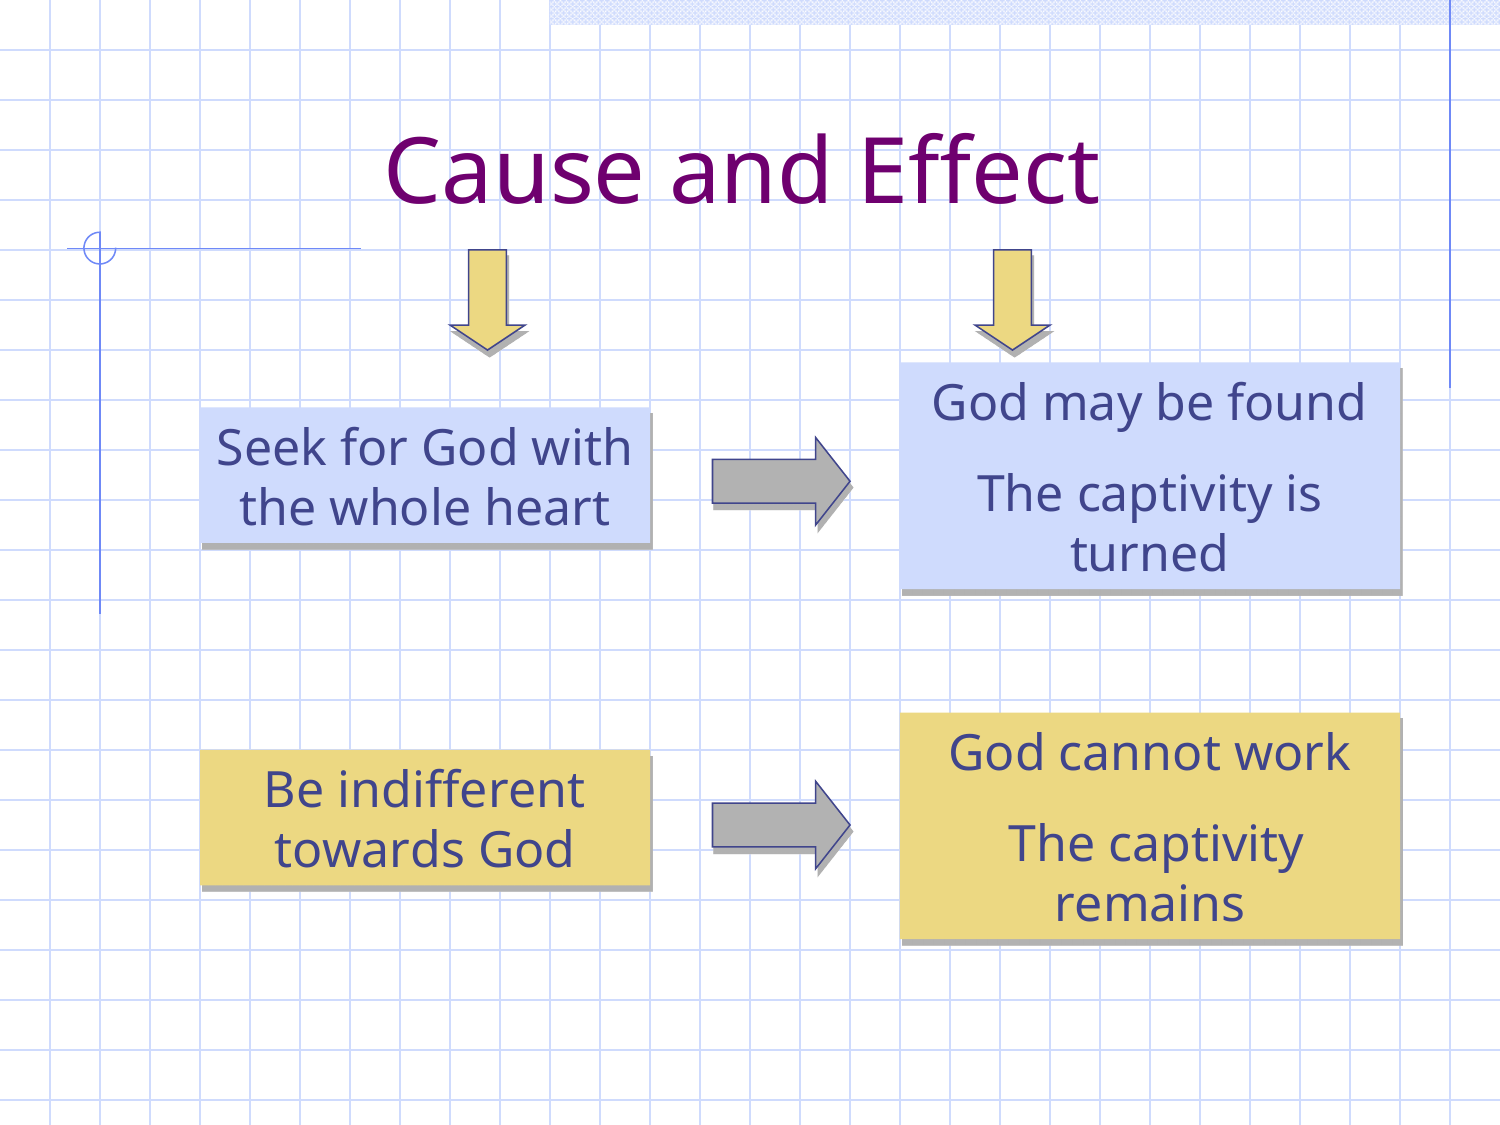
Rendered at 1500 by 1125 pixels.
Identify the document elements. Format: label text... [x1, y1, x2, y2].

text_box [975, 249, 1051, 351]
text_box God cannot work The captivity remains [899, 712, 1401, 940]
text_box Cause and Effect [285, 104, 1201, 230]
text_box [450, 249, 526, 351]
text_box Seek for God with the whole heart [200, 407, 651, 543]
text_box Be indifferent towards God [200, 749, 651, 886]
text_box [712, 437, 851, 526]
text_box [712, 781, 851, 869]
picture [1451, 0, 1500, 25]
text_box God may be found The captivity is turned [899, 362, 1401, 590]
picture [549, 0, 1449, 25]
